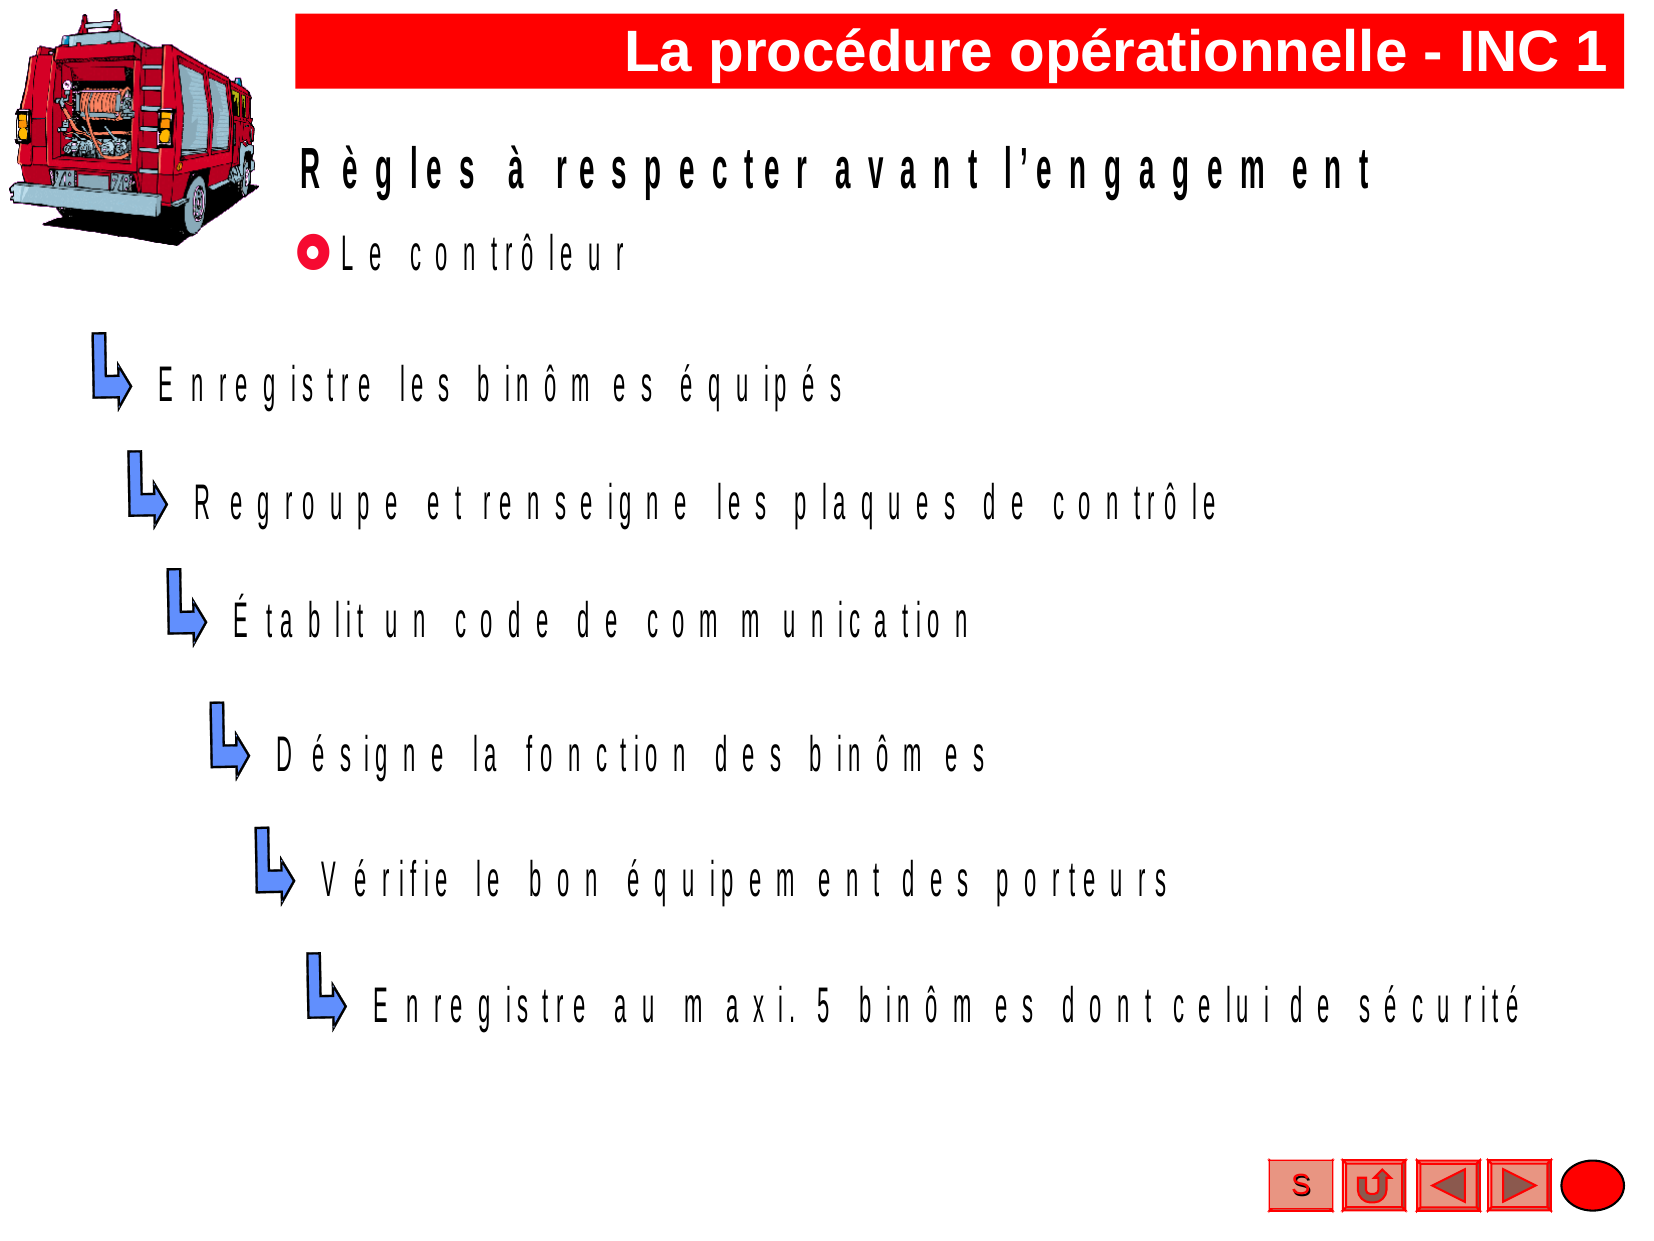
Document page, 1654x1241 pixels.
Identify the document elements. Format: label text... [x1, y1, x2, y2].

picture [91, 332, 886, 443]
picture [8, 8, 260, 246]
picture [265, 113, 1417, 312]
text_box La procédure opérationnelle - INC 1 [295, 13, 1625, 89]
picture [166, 568, 1014, 679]
text_box [1561, 1160, 1625, 1211]
picture [254, 826, 1211, 938]
picture [209, 701, 1029, 813]
picture [306, 952, 1565, 1063]
picture [127, 450, 1262, 562]
